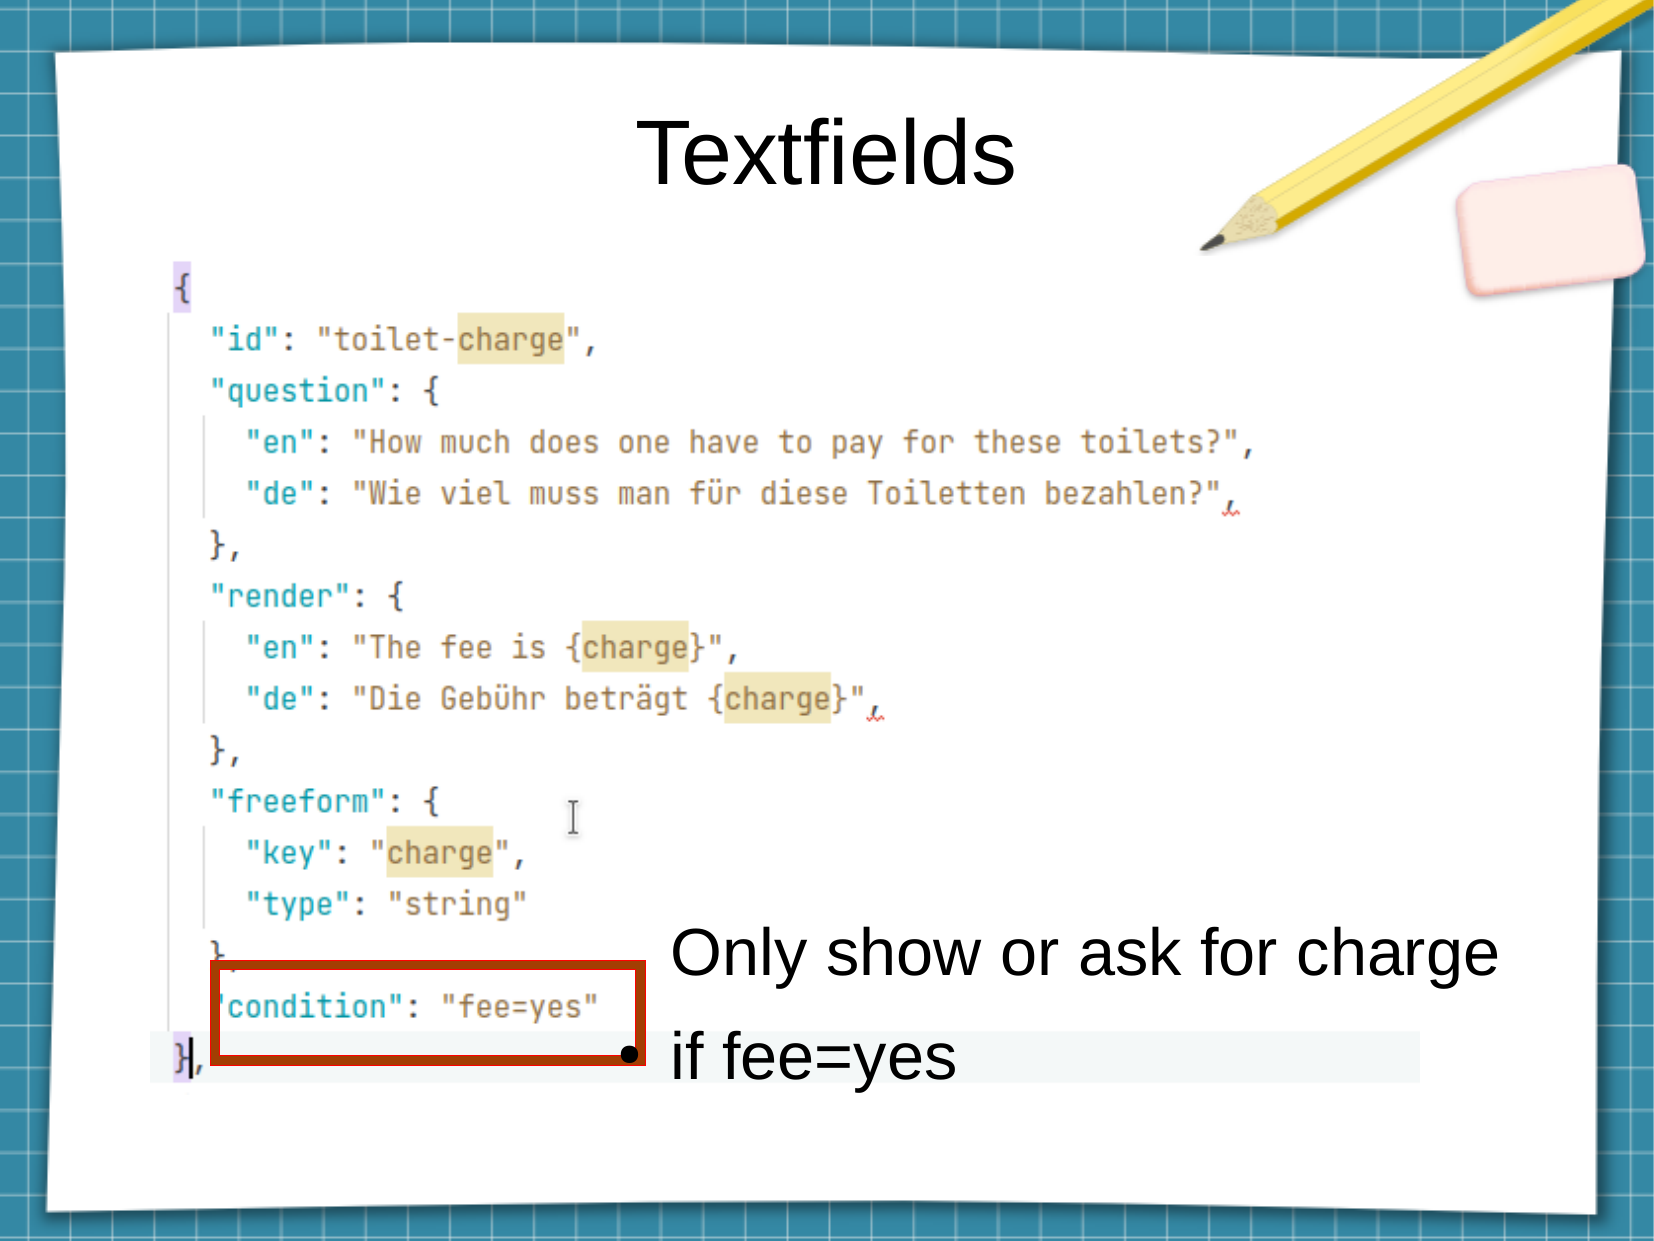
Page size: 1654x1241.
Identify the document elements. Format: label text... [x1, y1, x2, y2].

text_box [210, 991, 600, 1066]
list Only show or ask for charge if fee=yes [600, 915, 1654, 1241]
list [183, 270, 1654, 991]
picture [0, 0, 1654, 1241]
title Textfields [82, 49, 1571, 257]
picture [220, 991, 600, 1055]
